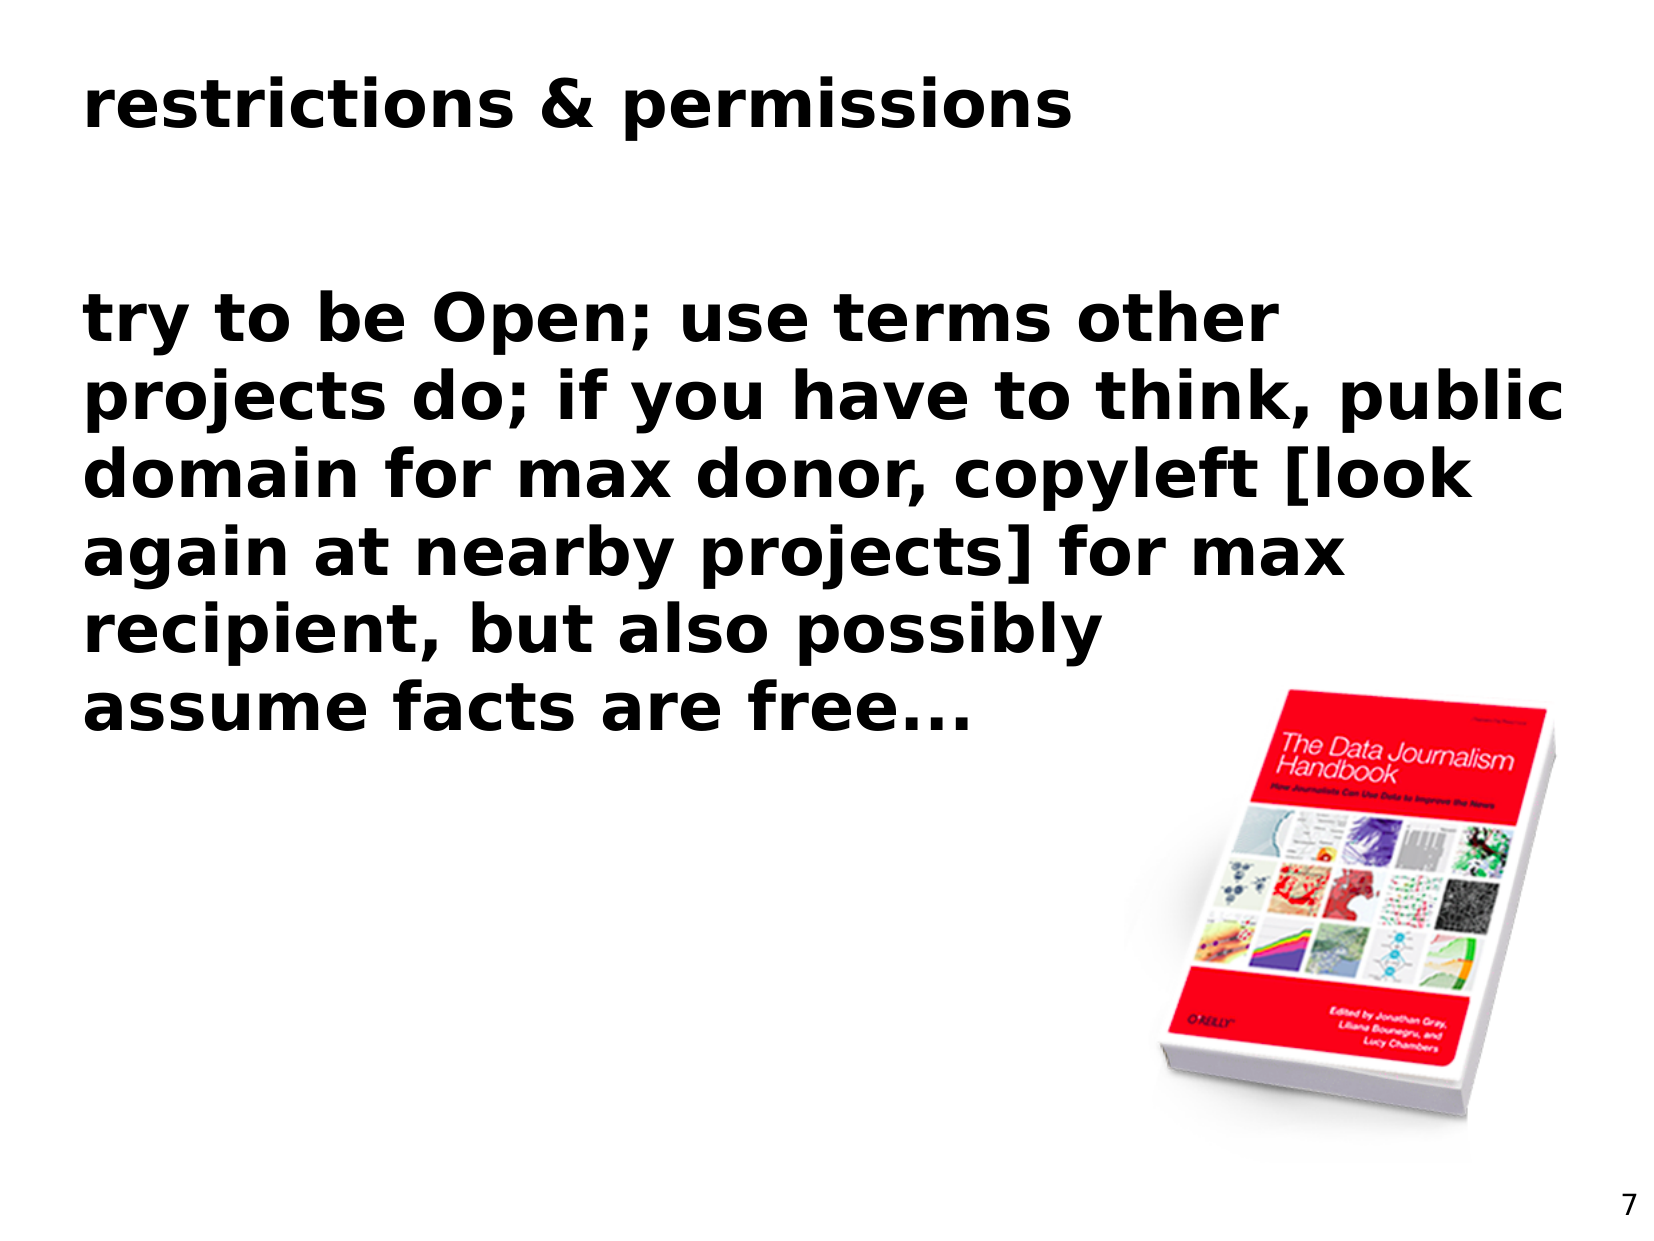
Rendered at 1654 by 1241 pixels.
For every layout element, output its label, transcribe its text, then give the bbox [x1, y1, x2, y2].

picture [1111, 592, 1576, 1163]
list restrictions & permissions try to be Open; use terms other projects do; if you have to think, public domain for max donor, copyleft [look again at nearby projects] for max recipient, but also possibly be bold, assume facts are free... [82, 65, 1571, 1062]
